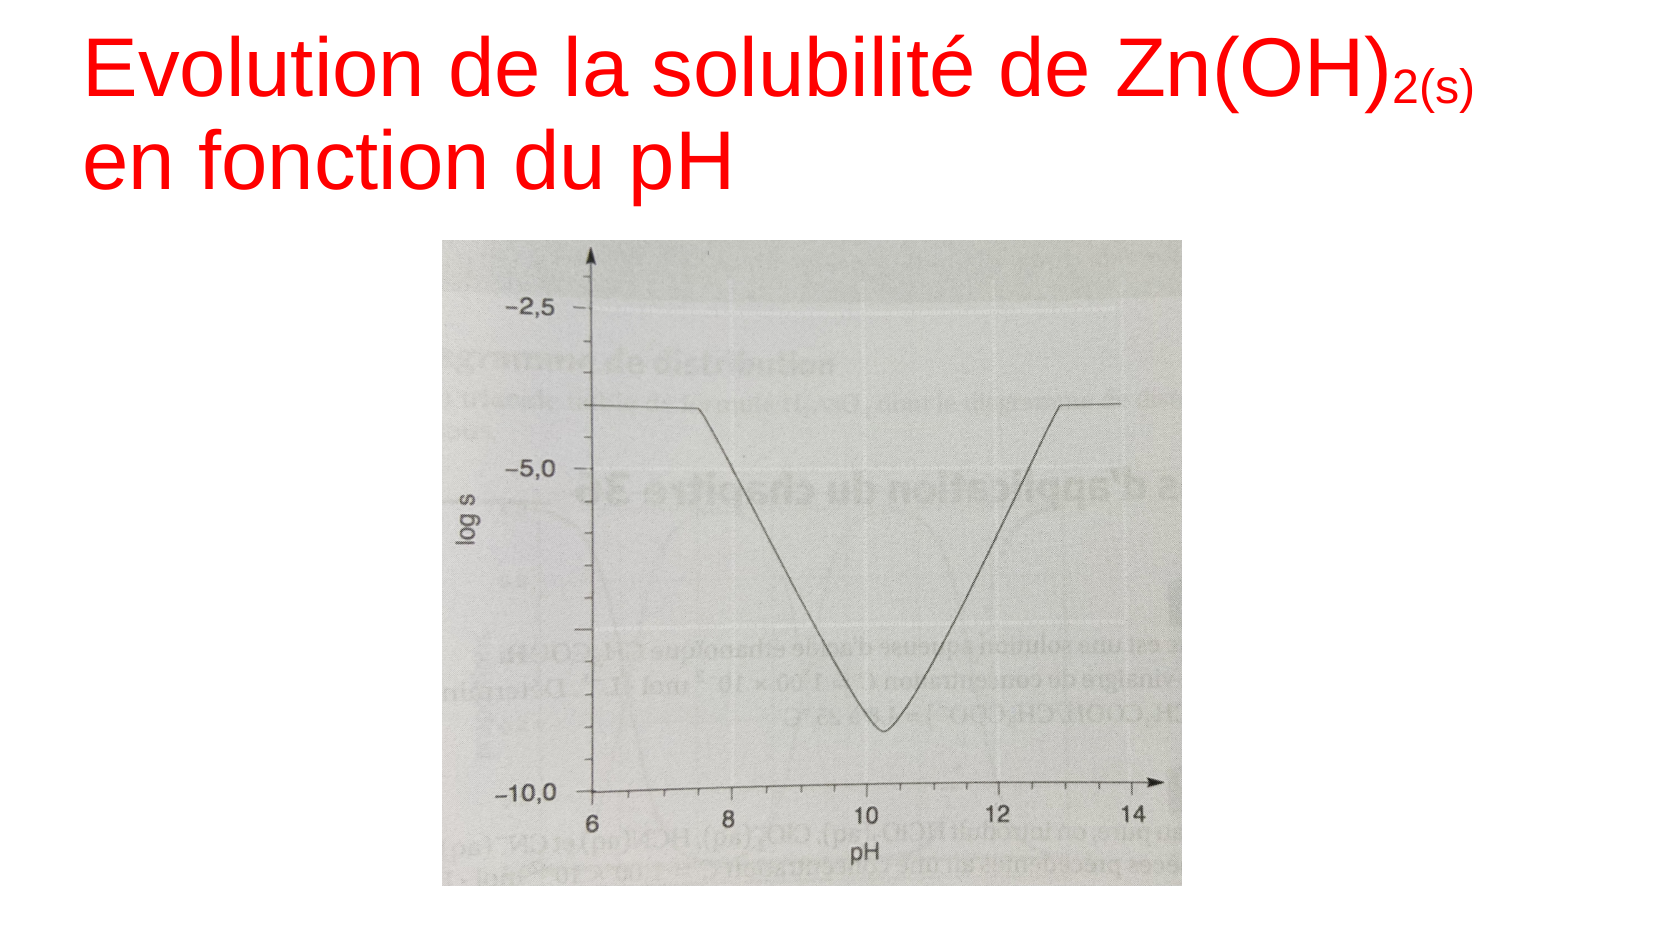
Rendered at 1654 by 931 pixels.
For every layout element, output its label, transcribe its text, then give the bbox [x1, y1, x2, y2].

title Evolution de la solubilité de Zn(OH)2(s) en fonction du pH [82, 21, 1571, 208]
picture [442, 240, 1182, 886]
